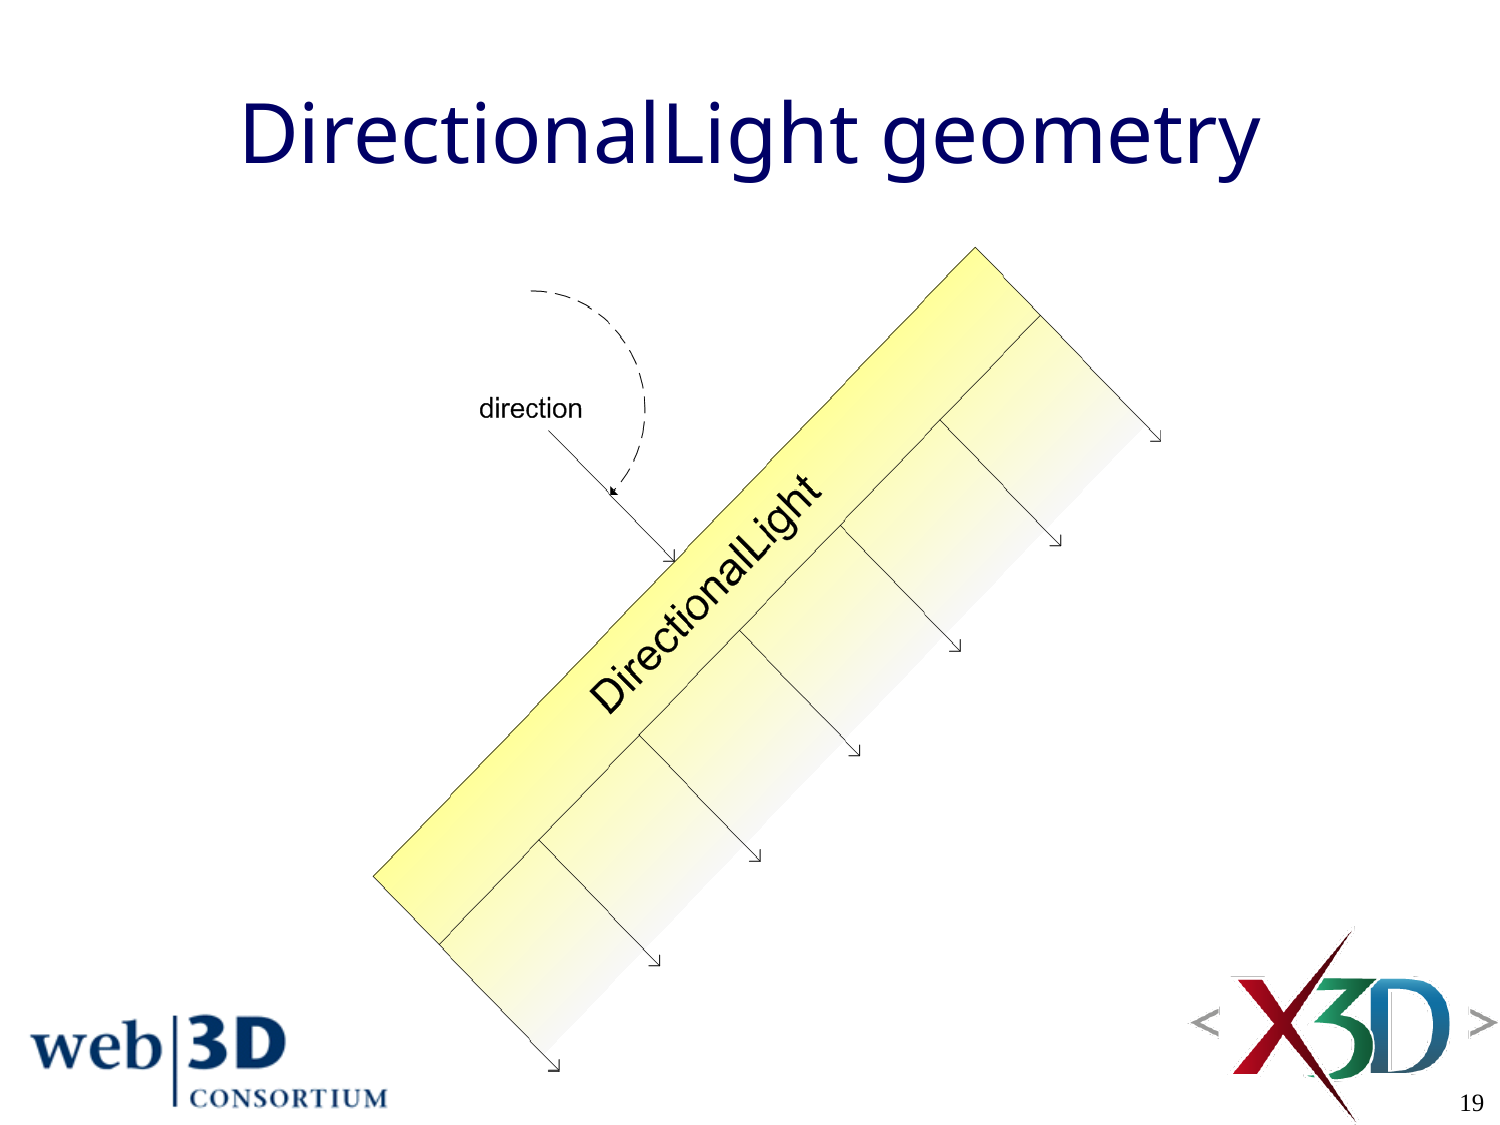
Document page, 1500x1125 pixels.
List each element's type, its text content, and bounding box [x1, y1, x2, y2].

picture [1187, 926, 1500, 1125]
title DirectionalLight geometry [112, 37, 1388, 226]
picture [12, 246, 1161, 1118]
